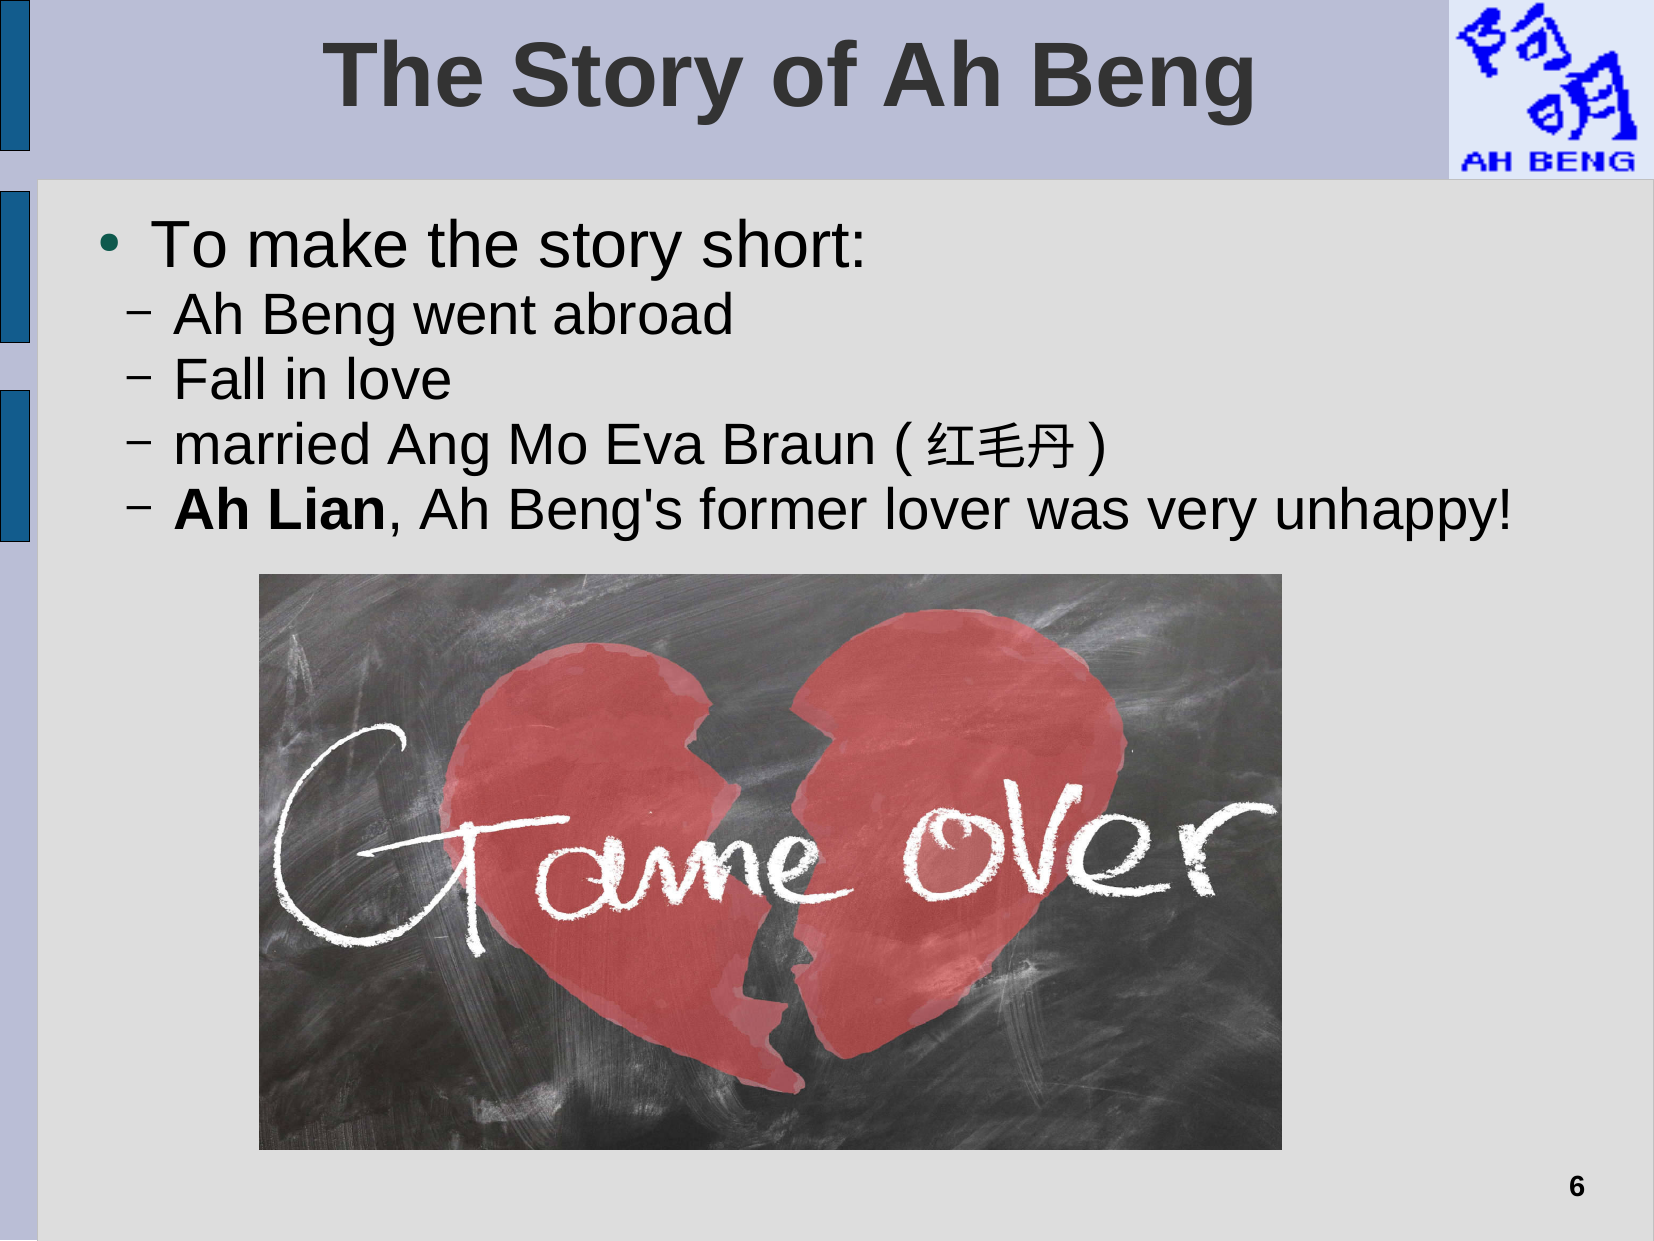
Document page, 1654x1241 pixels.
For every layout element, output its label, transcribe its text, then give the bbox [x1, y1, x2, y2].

picture [259, 574, 1282, 1150]
title The Story of Ah Beng [112, 0, 1470, 151]
picture [1449, 0, 1654, 179]
list To make the story short: Ah Beng went abroad Fall in love married Ang Mo Eva Braun (红毛丹) Ah Lian, Ah Beng's former lover was very unhappy! [79, 206, 1636, 542]
